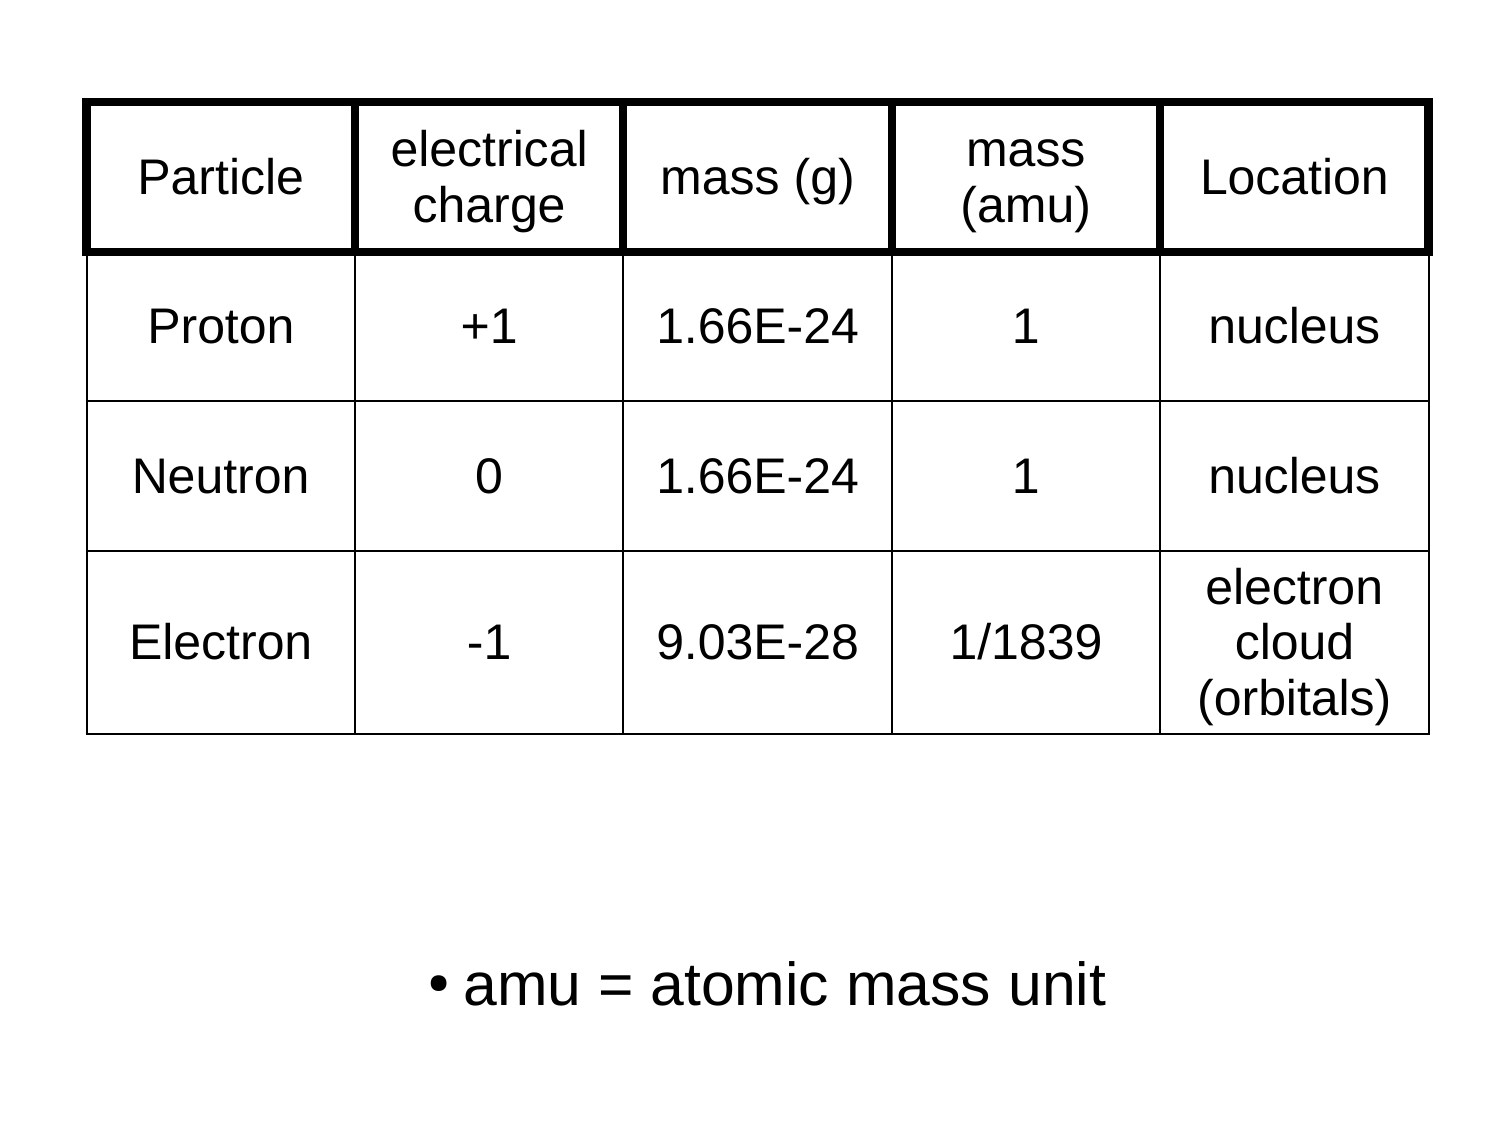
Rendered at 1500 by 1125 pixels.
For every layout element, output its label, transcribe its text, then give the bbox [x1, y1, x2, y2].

table_cell 1.66E-24 [624, 256, 891, 400]
table_cell 1/1839 [893, 552, 1159, 733]
table_cell 1 [893, 256, 1159, 400]
table_header mass (g) [627, 106, 888, 248]
table_cell -1 [356, 552, 622, 733]
table_header Particle [91, 106, 351, 248]
table_cell nucleus [1161, 402, 1428, 550]
table_cell Electron [88, 552, 354, 733]
table_header mass (amu) [896, 106, 1156, 248]
table_cell +1 [356, 256, 622, 400]
table_cell 0 [356, 402, 622, 550]
table_header electrical charge [359, 106, 619, 248]
table_header Location [1164, 106, 1424, 248]
table_cell electron cloud (orbitals) [1161, 552, 1428, 733]
table_cell Proton [88, 256, 354, 400]
table_cell 1 [893, 402, 1159, 550]
table_cell nucleus [1161, 256, 1428, 400]
table_cell Neutron [88, 402, 354, 550]
table_cell 1.66E-24 [624, 402, 891, 550]
table_cell 9.03E-28 [624, 552, 891, 733]
subtitle amu = atomic mass unit [74, 0, 1425, 1089]
